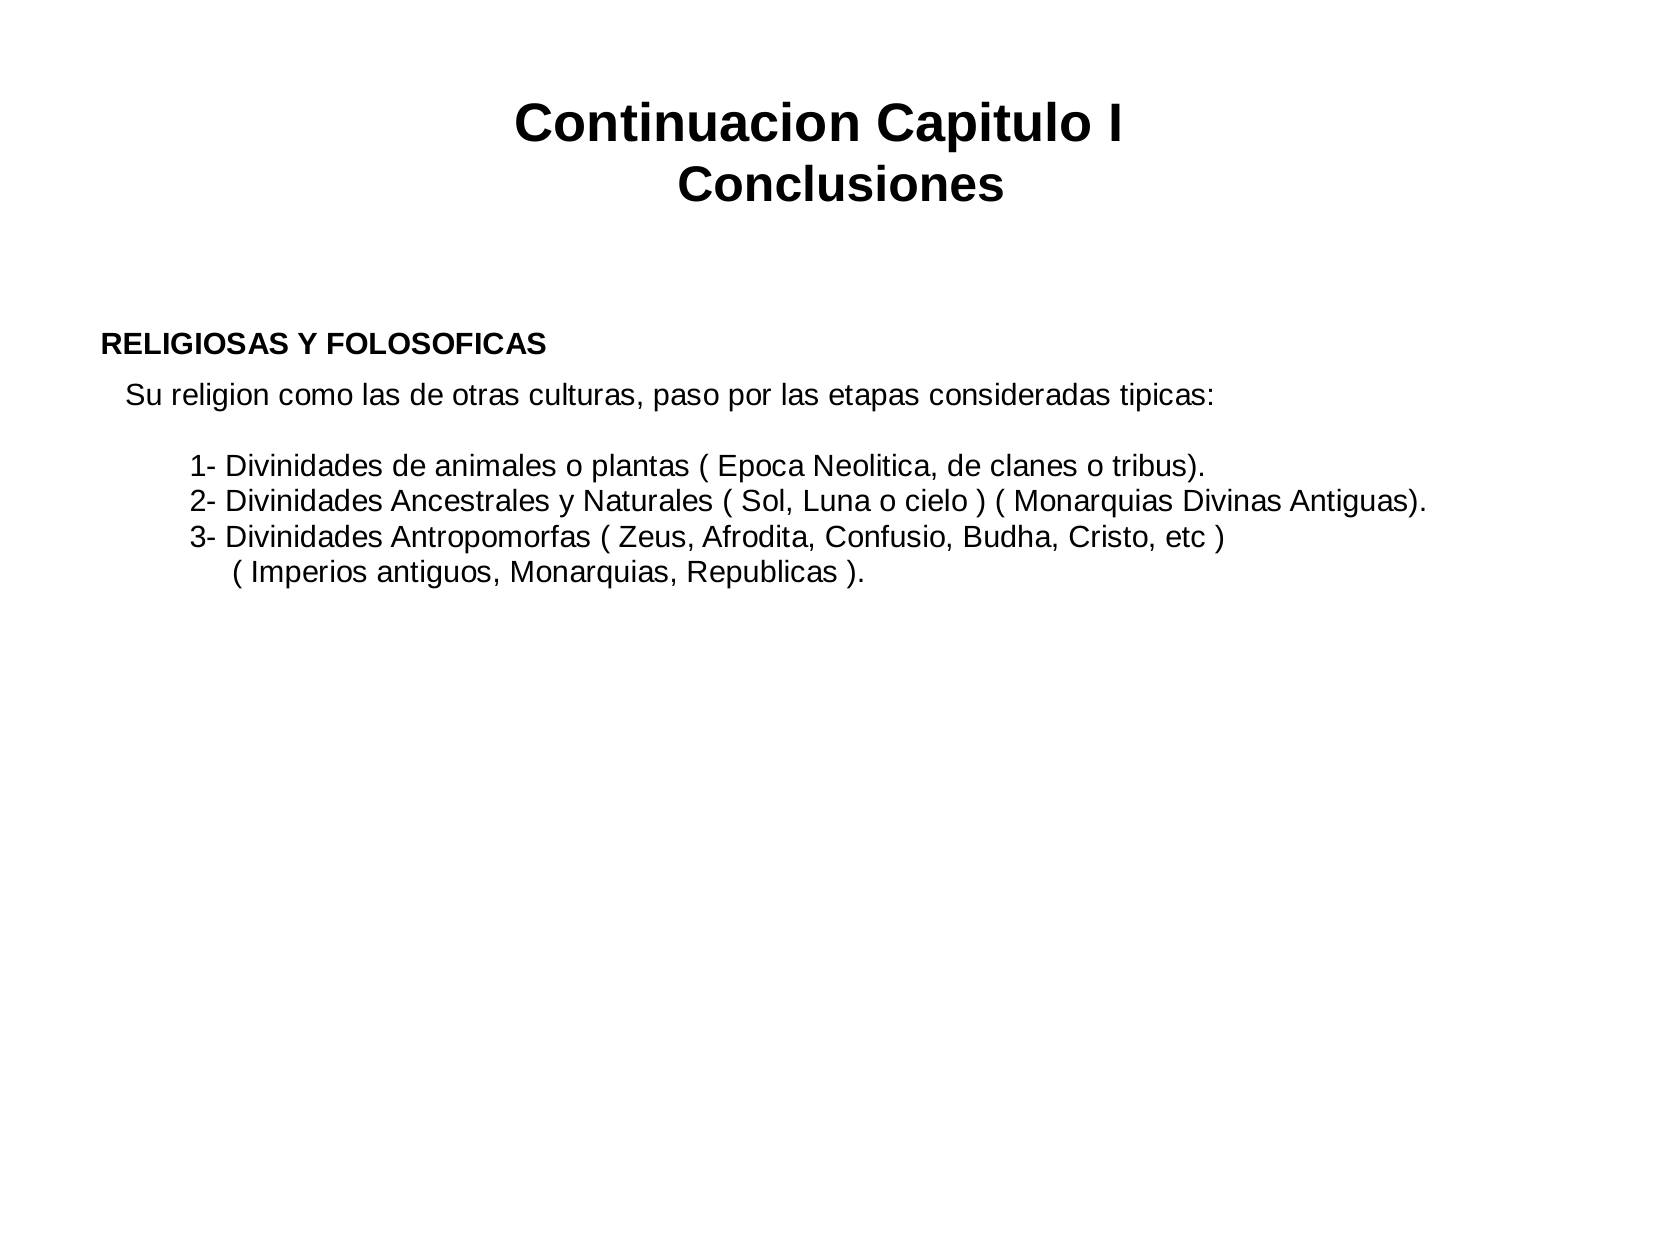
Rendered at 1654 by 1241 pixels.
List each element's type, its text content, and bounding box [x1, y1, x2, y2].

chart [82, 290, 1567, 1107]
title Continuacion Capitulo I Conclusiones [82, 56, 1571, 250]
